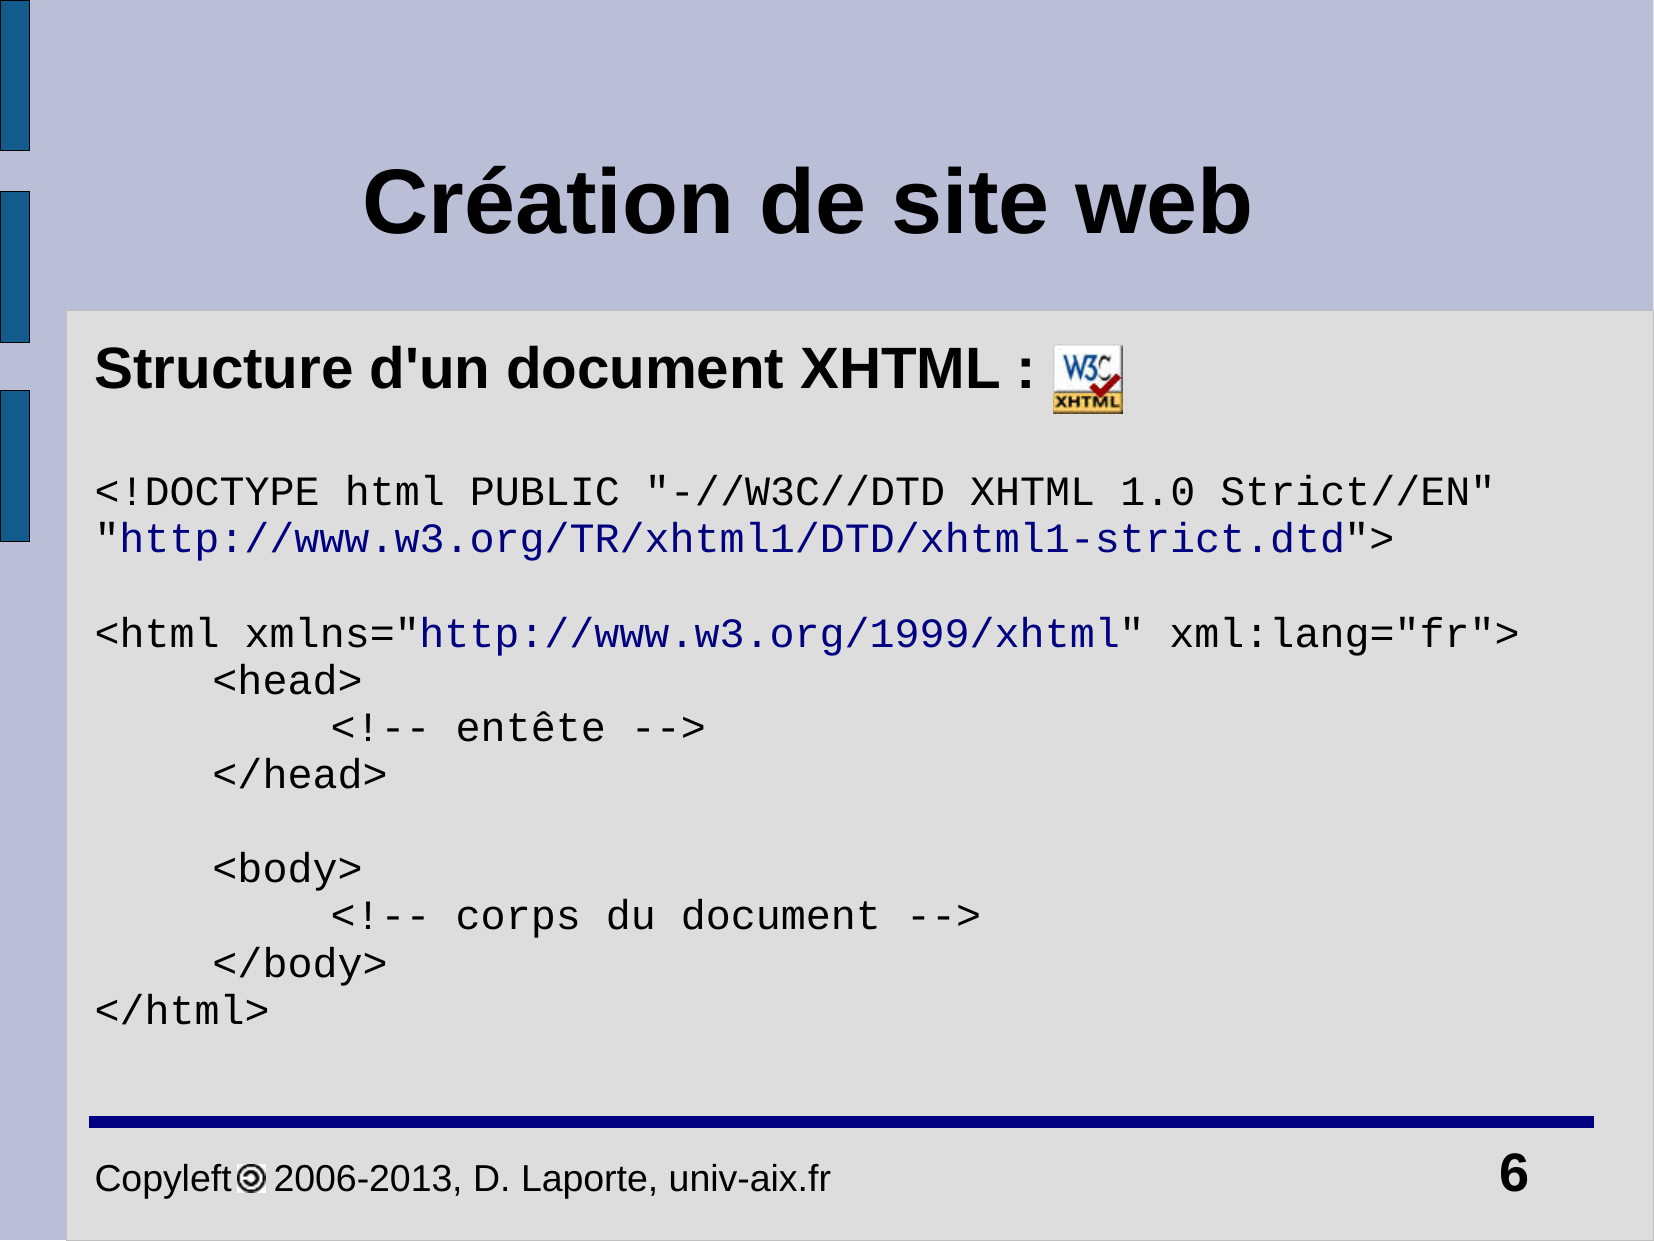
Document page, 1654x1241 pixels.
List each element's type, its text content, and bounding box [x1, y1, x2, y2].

picture [1053, 344, 1123, 414]
text_box Structure d'un document XHTML : <!DOCTYPE html PUBLIC "-//W3C//DTD XHTML 1.0 Strict//EN" "http://www.w3.org/TR/xhtml1/DTD/xhtml1-strict.dtd"> <html xmlns="http://www.w3.org/1999/xhtml" xml:lang="fr"> <head> <!-- entête --> </head> <body> <!-- corps du document --> </body> </html> [88, 324, 1595, 1063]
picture [237, 1164, 266, 1193]
